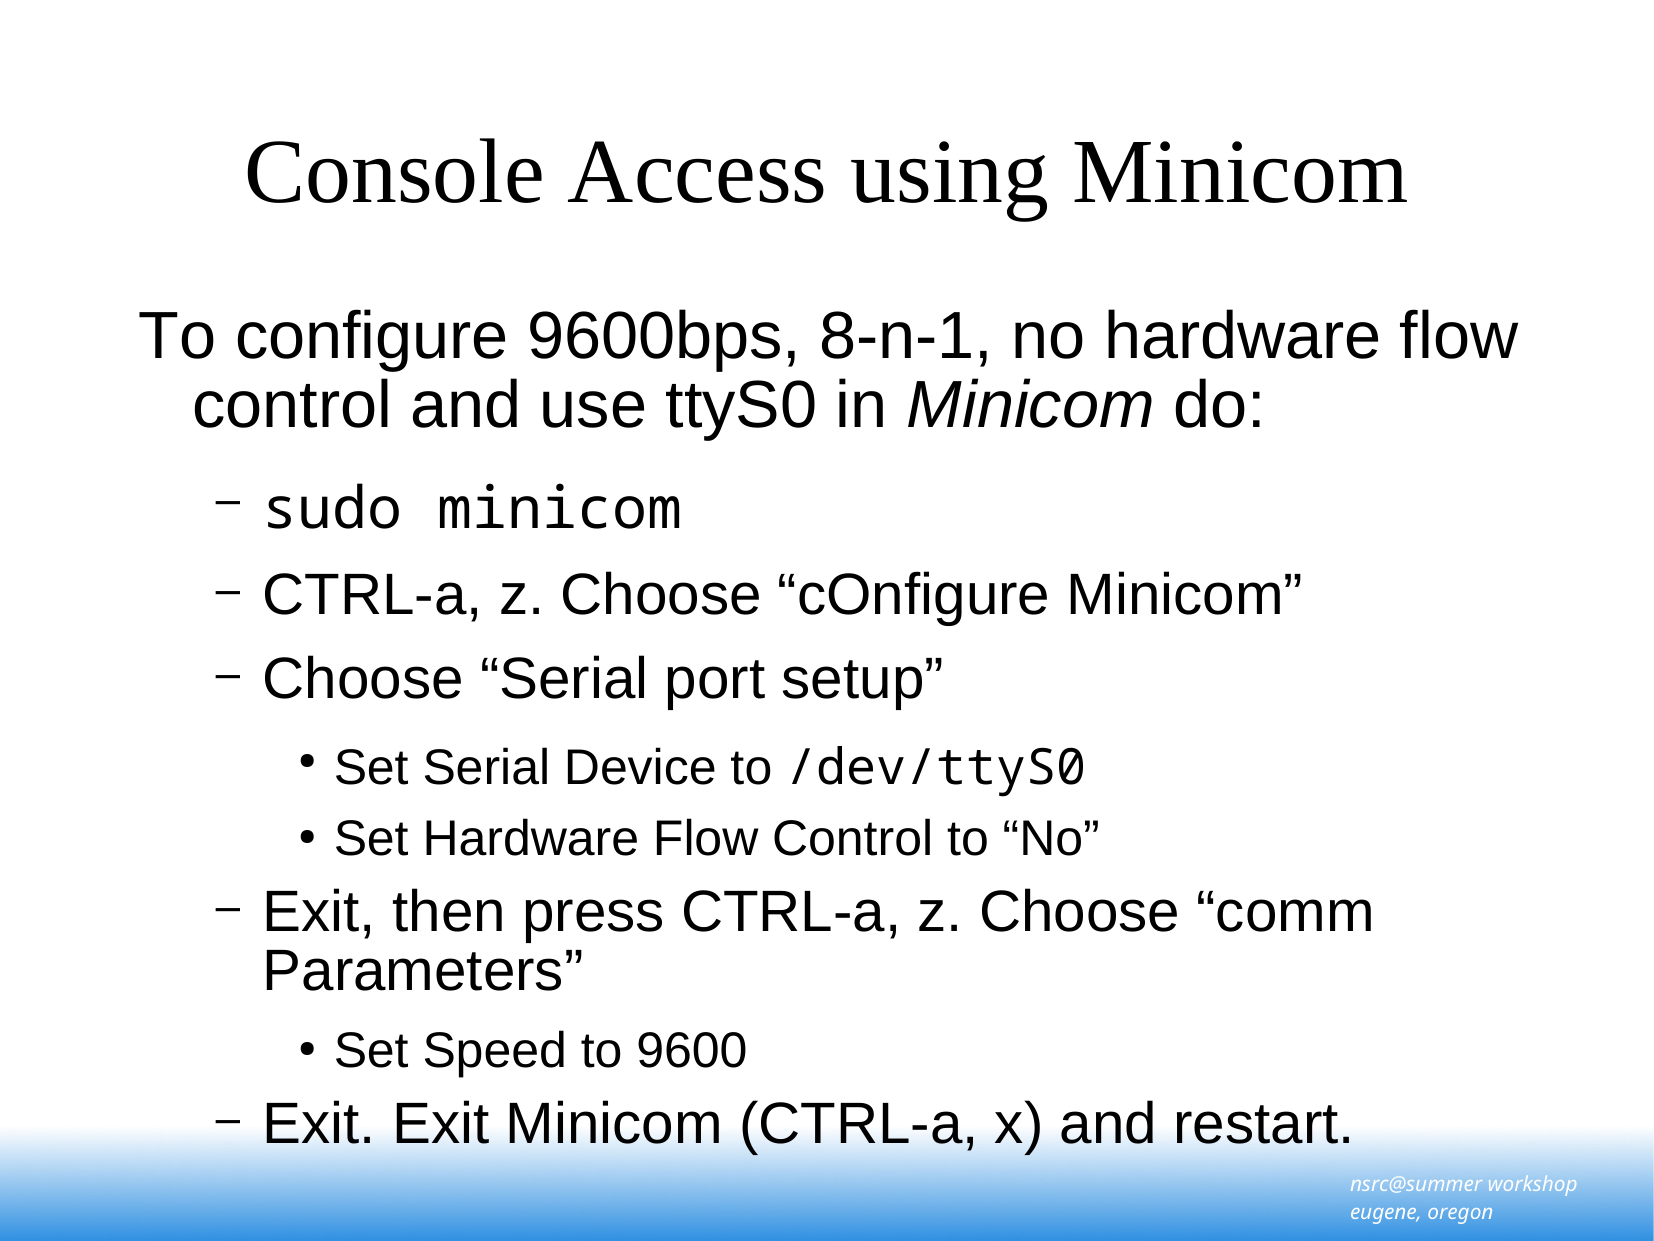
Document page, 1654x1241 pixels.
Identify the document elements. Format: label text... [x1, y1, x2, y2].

title Console Access using Minicom [121, 67, 1534, 275]
list To configure 9600bps, 8-n-1, no hardware flow control and use ttyS0 in Minicom do: sudo minicom CTRL-a, z. Choose “cOnfigure Minicom” Choose “Serial port setup” Set Serial Device to /dev/ttyS0 Set Hardware Flow Control to “No” Exit, then press CTRL-a, z. Choose “comm Parameters” Set Speed to 9600 Exit. Exit Minicom (CTRL-a, x) and restart. [121, 303, 1534, 1142]
picture [0, 1124, 1654, 1241]
